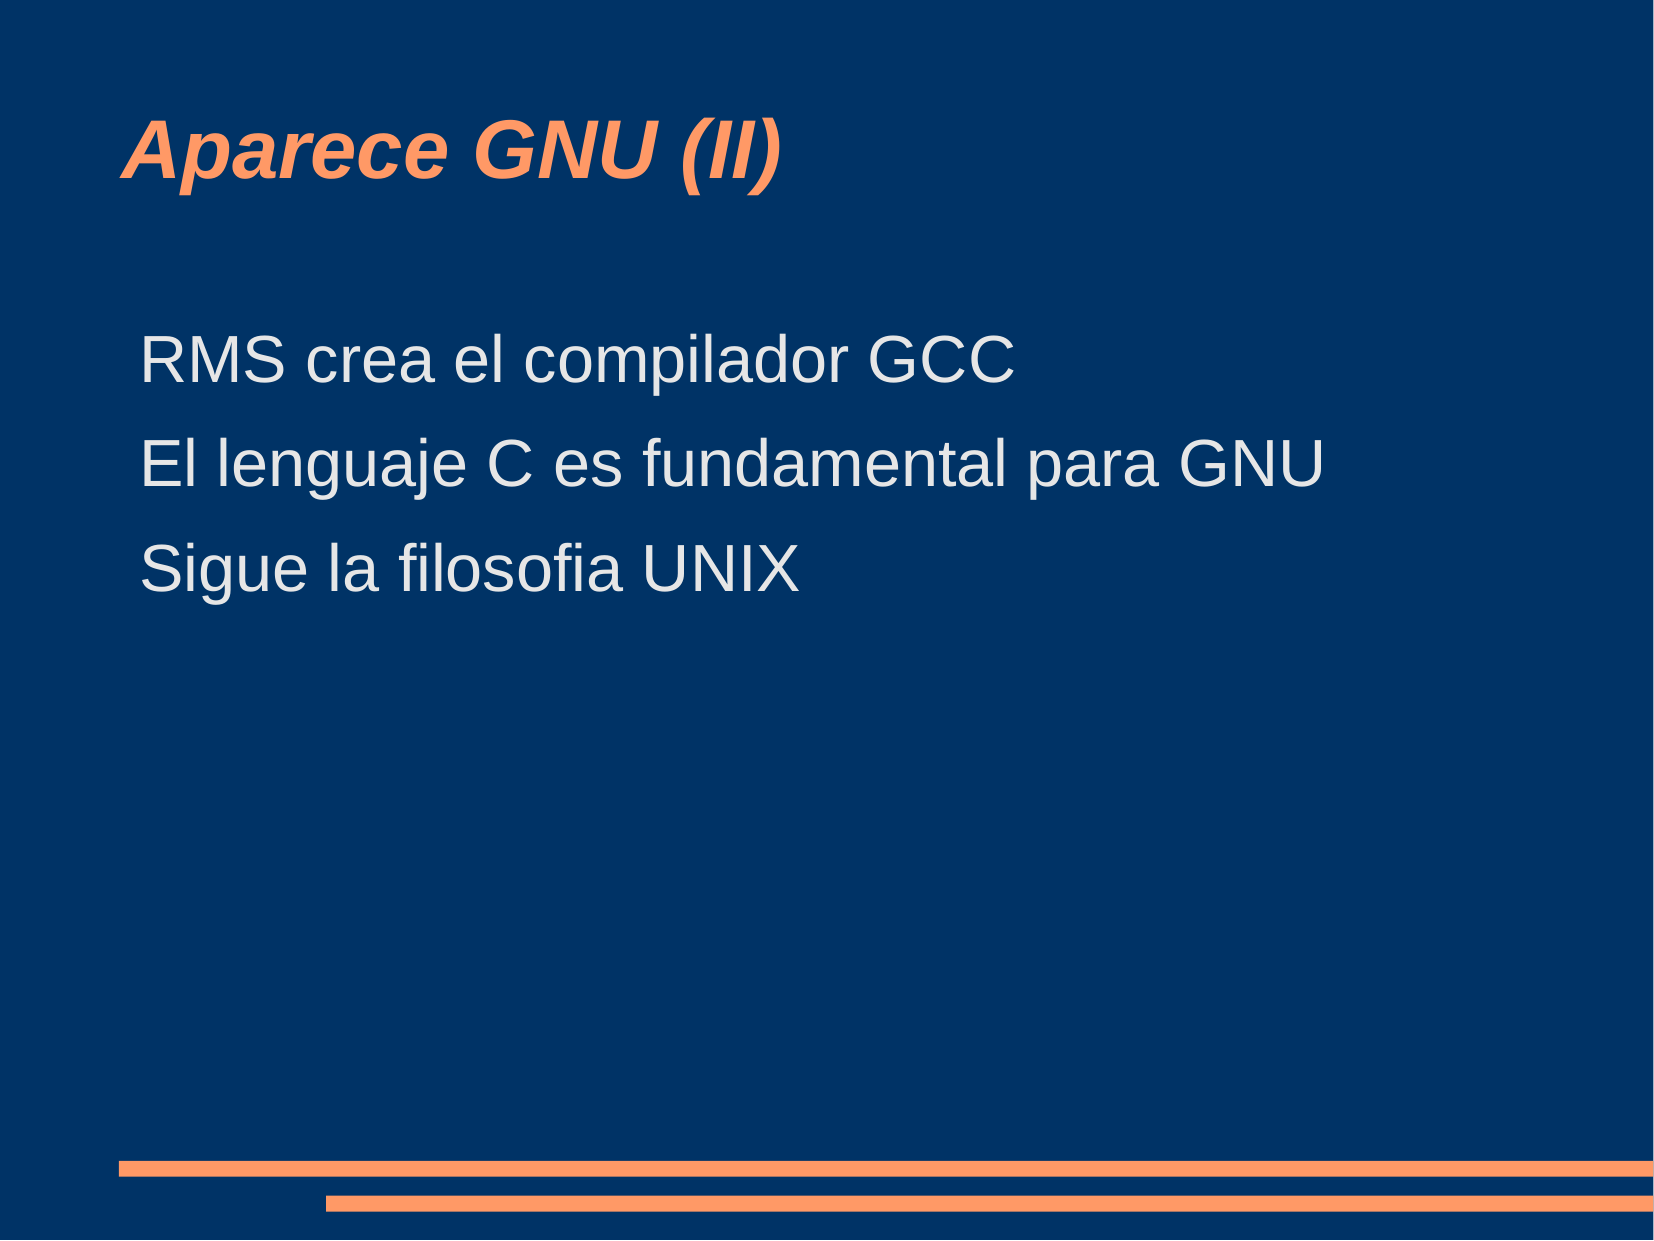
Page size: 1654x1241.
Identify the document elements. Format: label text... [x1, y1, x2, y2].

list RMS crea el compilador GCC El lenguaje C es fundamental para GNU Sigue la filosofia UNIX [121, 322, 1561, 1118]
title Aparece GNU (II) [121, 53, 1534, 246]
